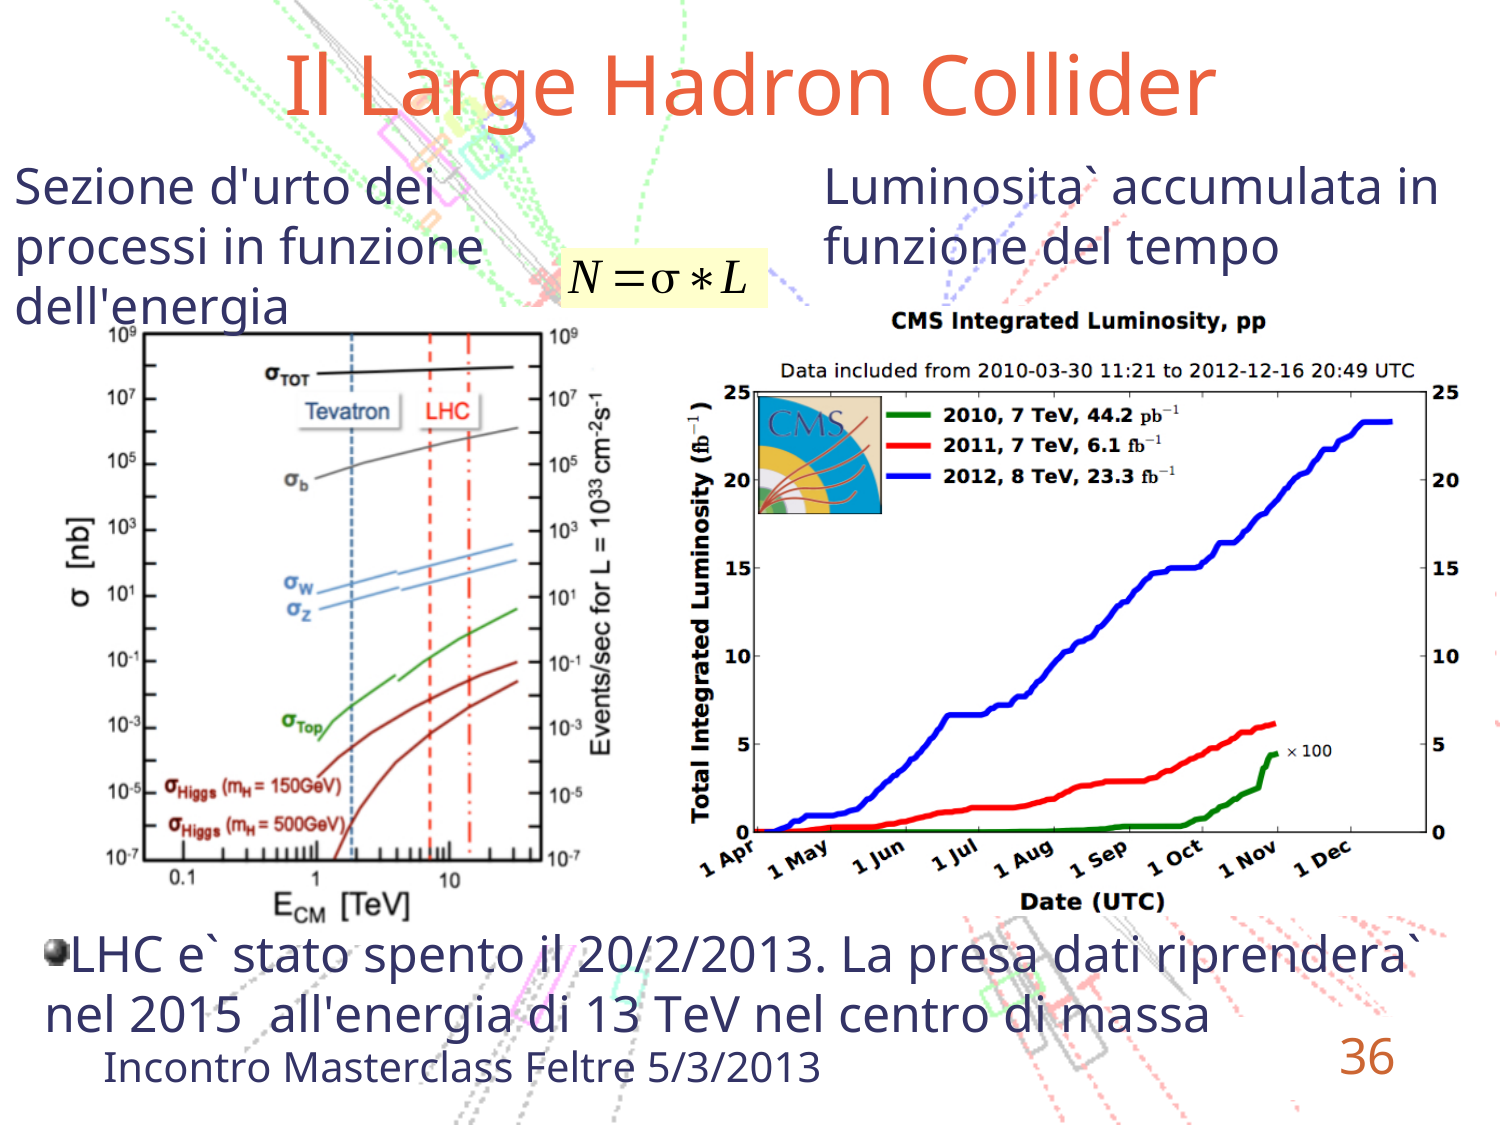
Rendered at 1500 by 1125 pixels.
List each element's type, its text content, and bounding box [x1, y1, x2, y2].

picture [0, 0, 1500, 1125]
chart [552, 248, 760, 309]
text_box Luminosita` accumulata in funzione del tempo [809, 147, 1459, 283]
text_box [760, 248, 768, 308]
text_box Sezione d'urto dei processi in funzione dell'energia [0, 147, 650, 283]
text_box LHC e` stato spento il 20/2/2013. La presa dati riprendera` nel 2015 all'energia di 13 TeV nel centro di massa [29, 915, 1447, 1051]
title Il Large Hadron Collider [40, 2, 1463, 162]
